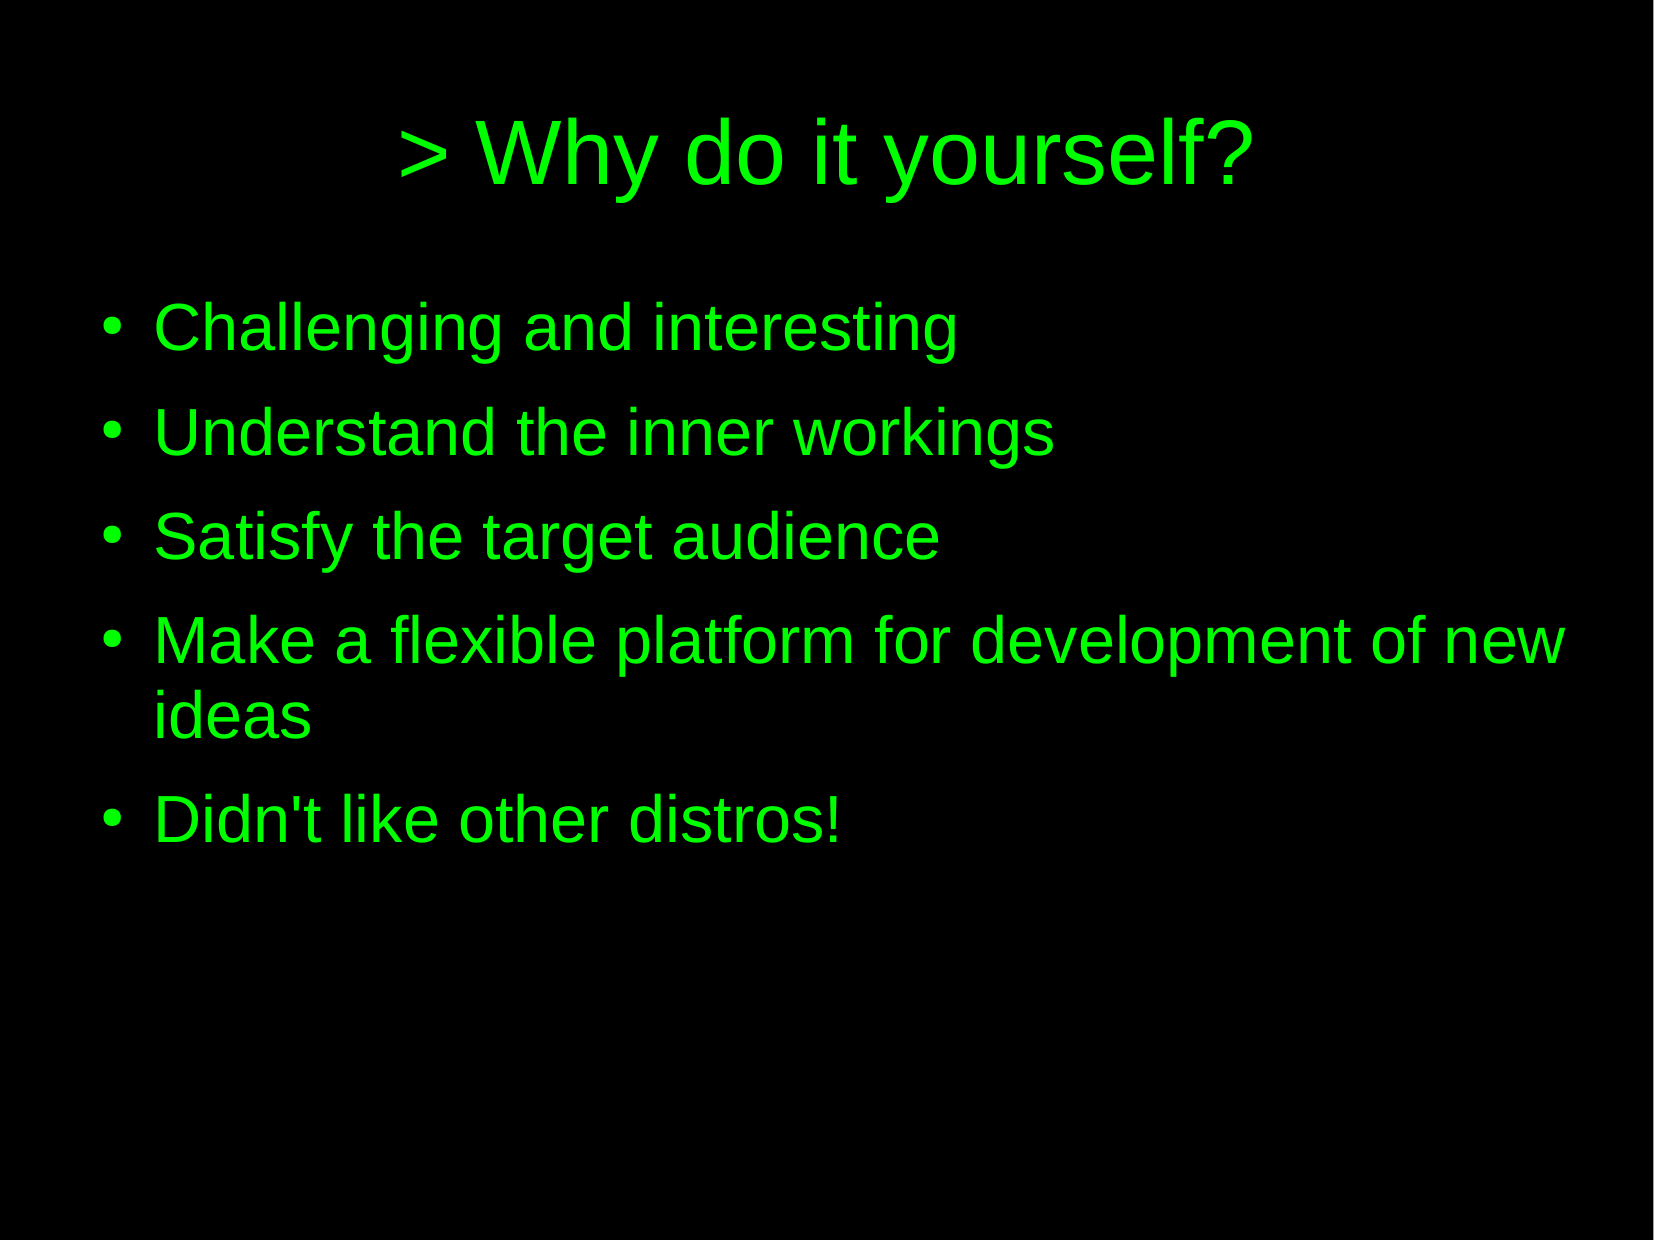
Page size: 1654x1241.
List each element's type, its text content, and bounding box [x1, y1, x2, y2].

list Challenging and interesting Understand the inner workings Satisfy the target audience Make a flexible platform for development of new ideas Didn't like other distros! [82, 290, 1571, 1010]
title > Why do it yourself? [82, 49, 1571, 257]
